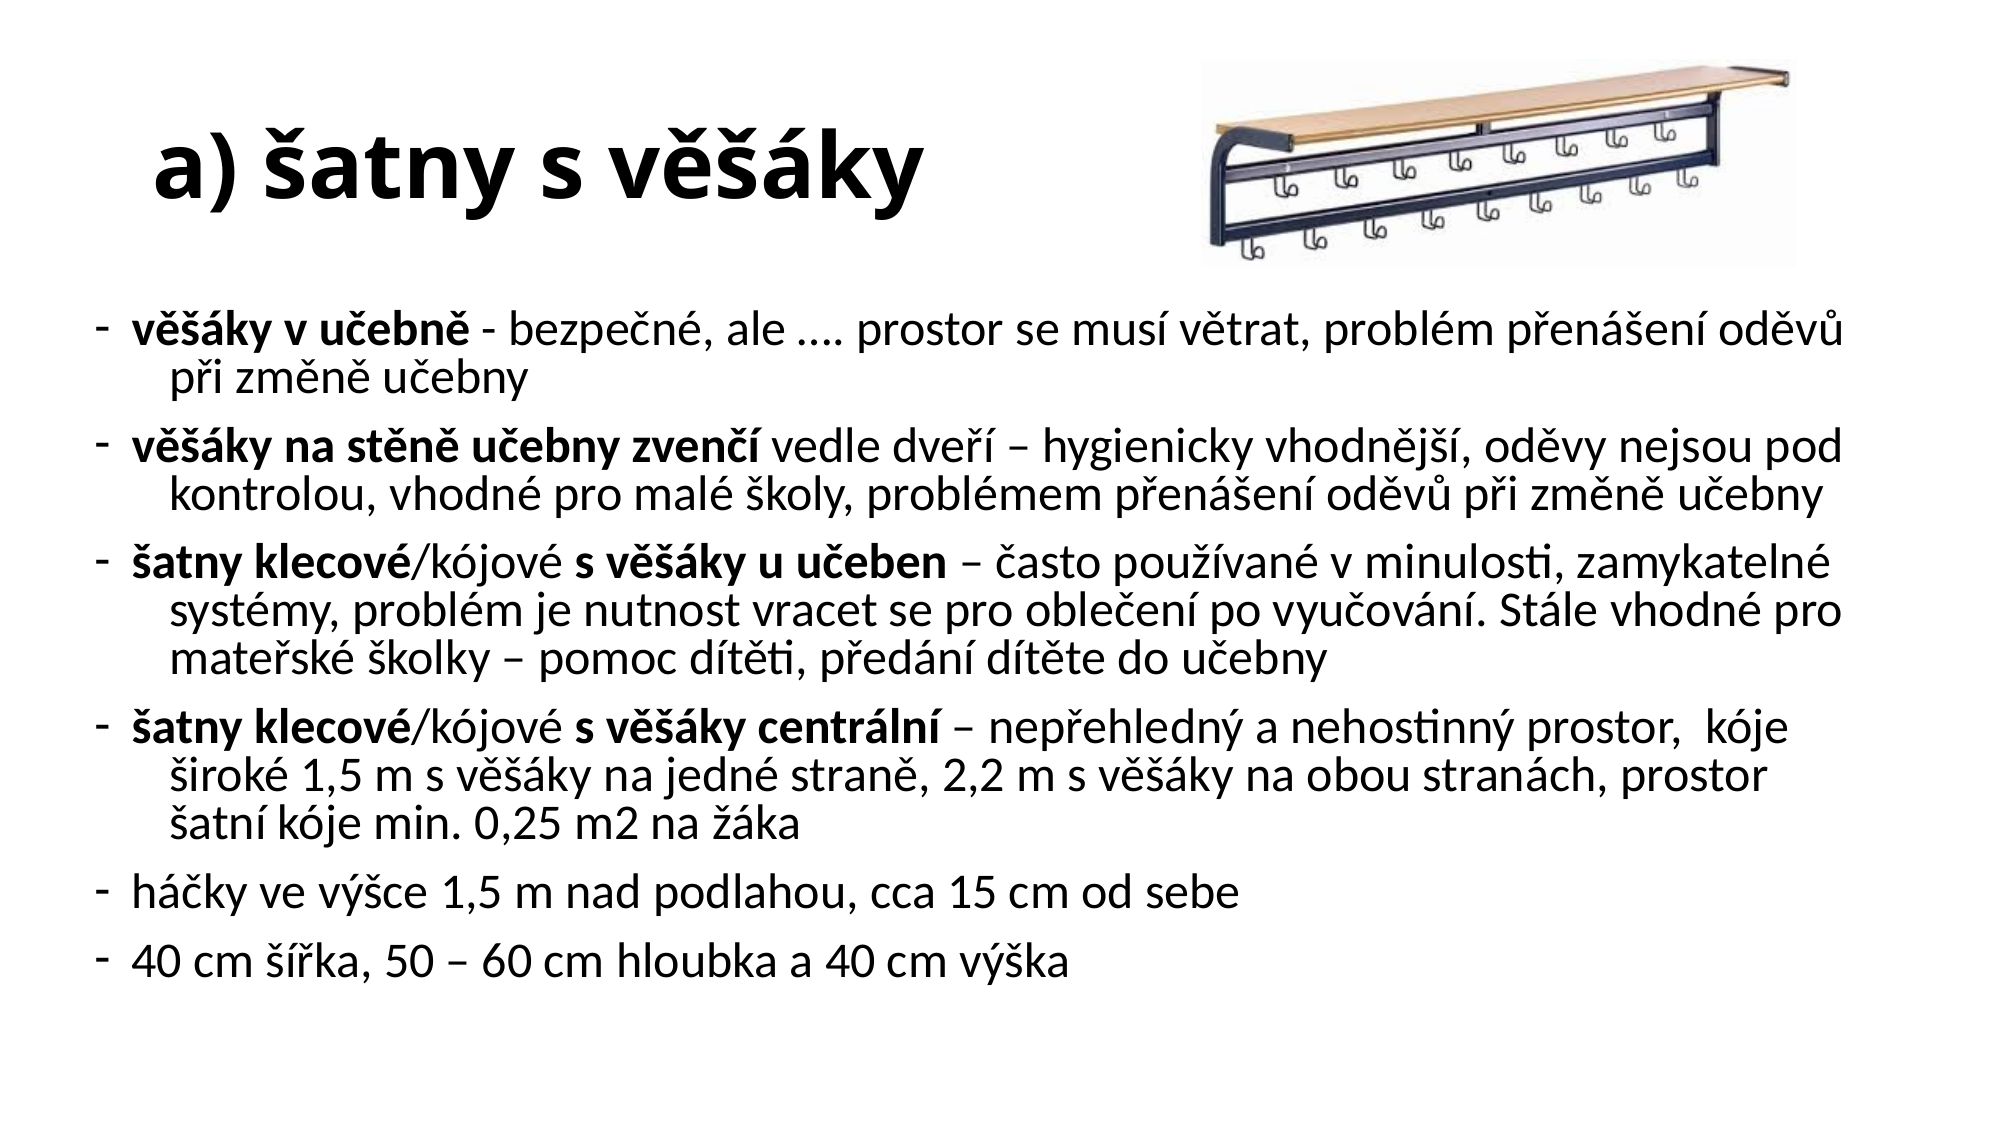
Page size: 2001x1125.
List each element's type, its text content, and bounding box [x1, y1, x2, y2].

list věšáky v učebně - bezpečné, ale …. prostor se musí větrat, problém přenášení oděvů při změně učebny věšáky na stěně učebny zvenčí vedle dveří – hygienicky vhodnější, oděvy nejsou pod kontrolou, vhodné pro malé školy, problémem přenášení oděvů při změně učebny šatny klecové/kójové s věšáky u učeben – často používané v minulosti, zamykatelné systémy, problém je nutnost vracet se pro oblečení po vyučování. Stále vhodné pro mateřské školky – pomoc dítěti, předání dítěte do učebny šatny klecové/kójové s věšáky centrální – nepřehledný a nehostinný prostor, kóje široké 1,5 m s věšáky na jedné straně, 2,2 m s věšáky na obou stranách, prostor šatní kóje min. 0,25 m2 na žáka háčky ve výšce 1,5 m nad podlahou, cca 15 cm od sebe 40 cm šířka, 50 – 60 cm hloubka a 40 cm výška [79, 299, 1863, 1106]
picture [1201, 59, 1797, 267]
title a) šatny s věšáky [137, 59, 1863, 278]
